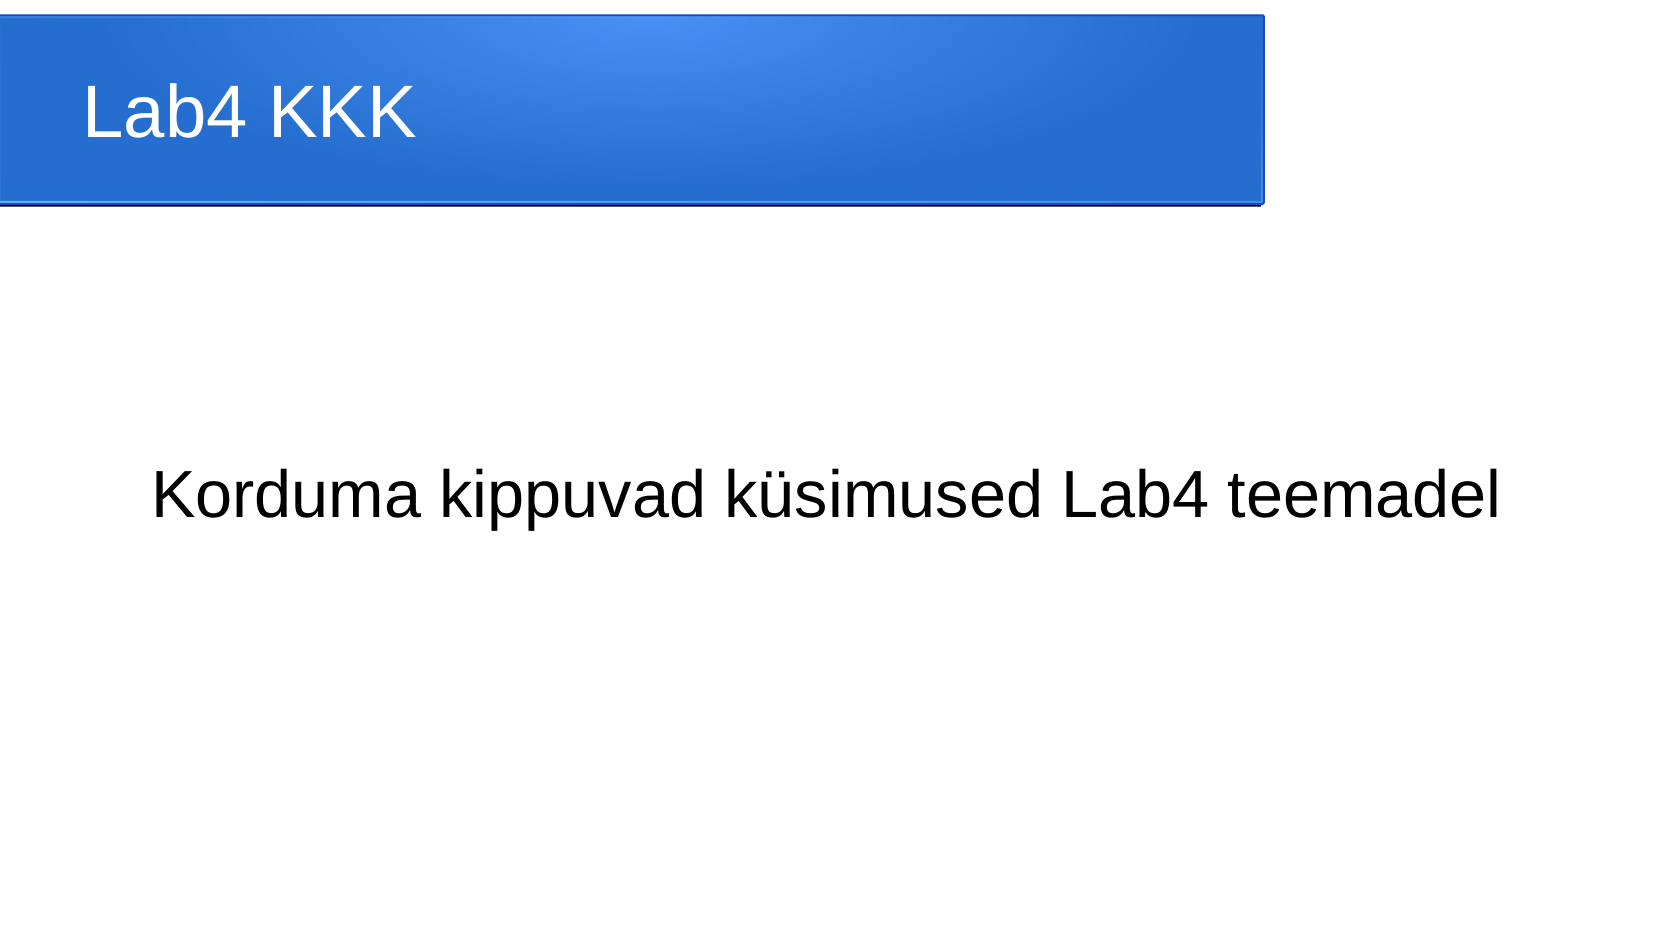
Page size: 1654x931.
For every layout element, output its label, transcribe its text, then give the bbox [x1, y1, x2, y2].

title Lab4 KKK [82, 35, 1235, 189]
subtitle Korduma kippuvad küsimused Lab4 teemadel [82, 224, 1571, 764]
